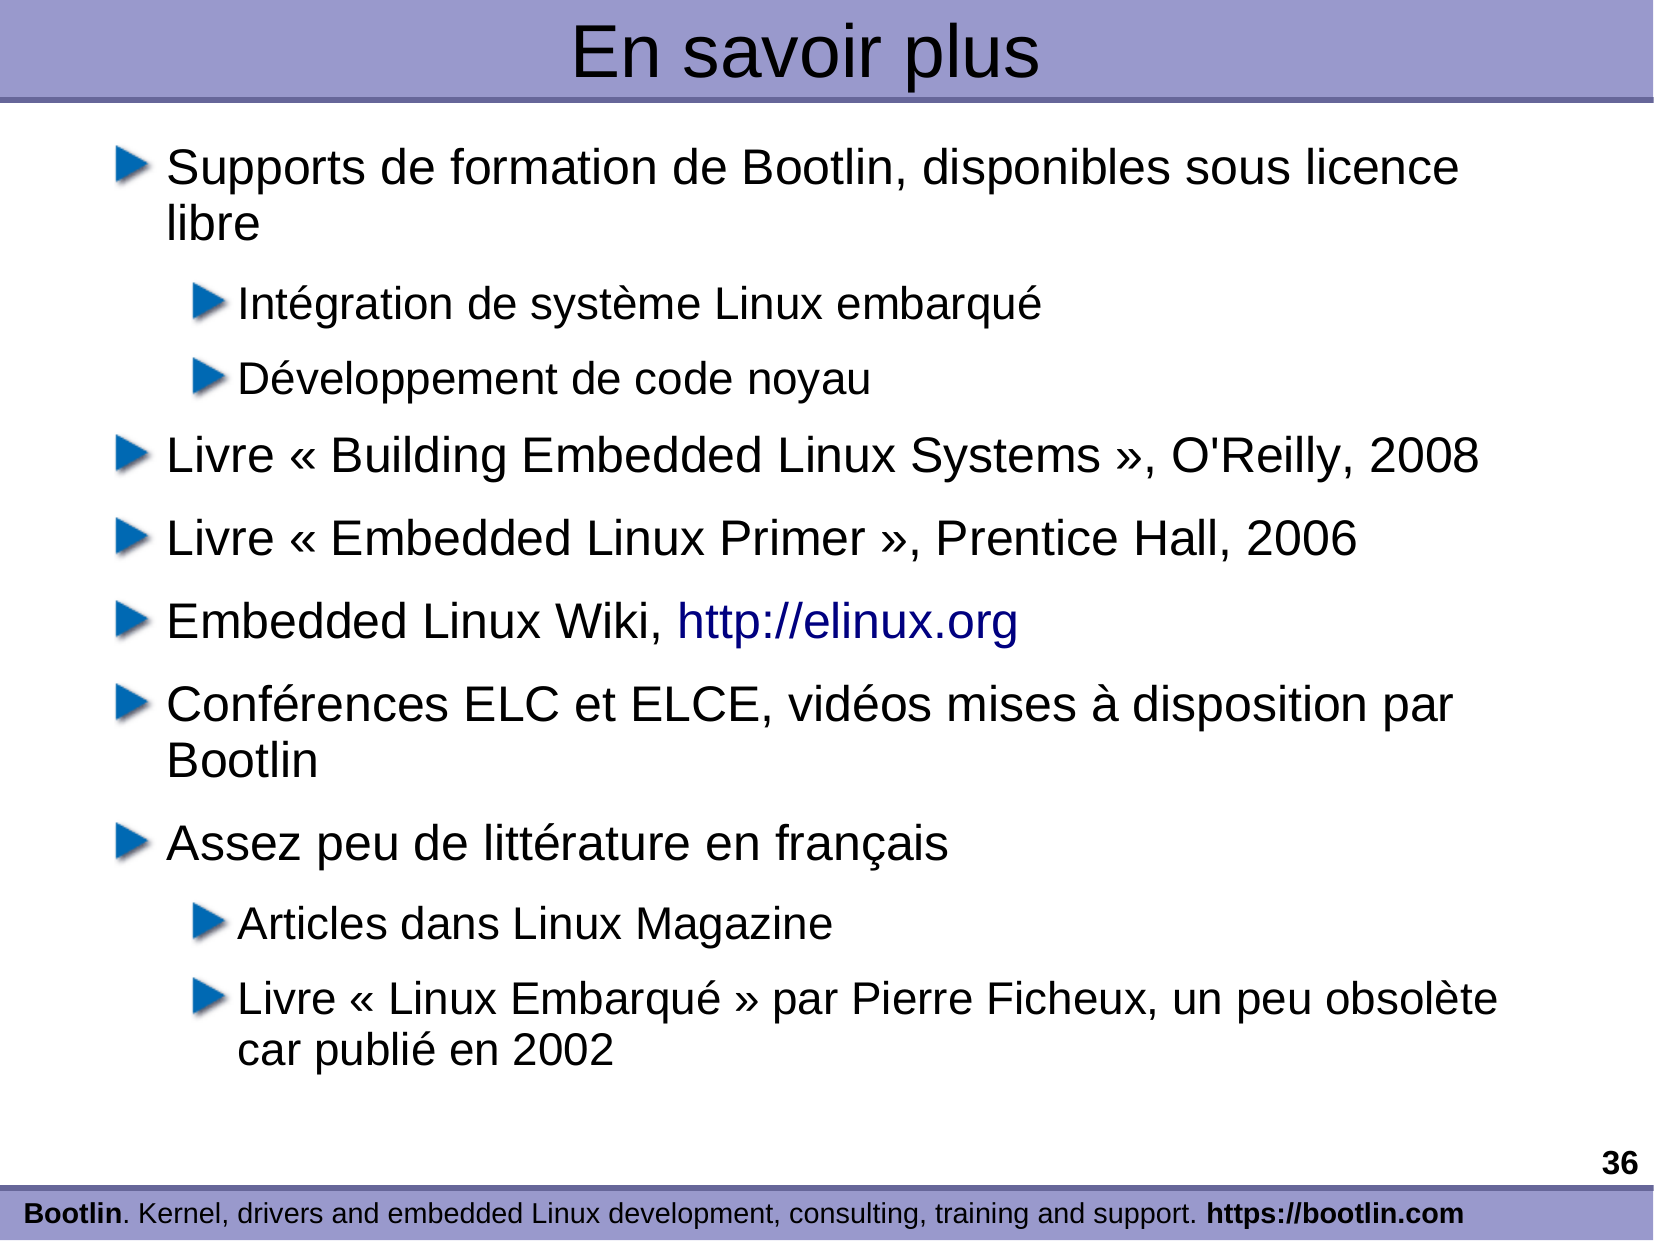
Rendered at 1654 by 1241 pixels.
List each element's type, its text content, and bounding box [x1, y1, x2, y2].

title En savoir plus [60, 5, 1551, 97]
list Supports de formation de Bootlin, disponibles sous licence libre Intégration de système Linux embarqué Développement de code noyau Livre « Building Embedded Linux Systems », O'Reilly, 2008 Livre « Embedded Linux Primer », Prentice Hall, 2006 Embedded Linux Wiki, http://elinux.org Conférences ELC et ELCE, vidéos mises à disposition par Bootlin Assez peu de littérature en français Articles dans Linux Magazine Livre « Linux Embarqué » par Pierre Ficheux, un peu obsolète car publié en 2002 [96, 139, 1509, 1155]
